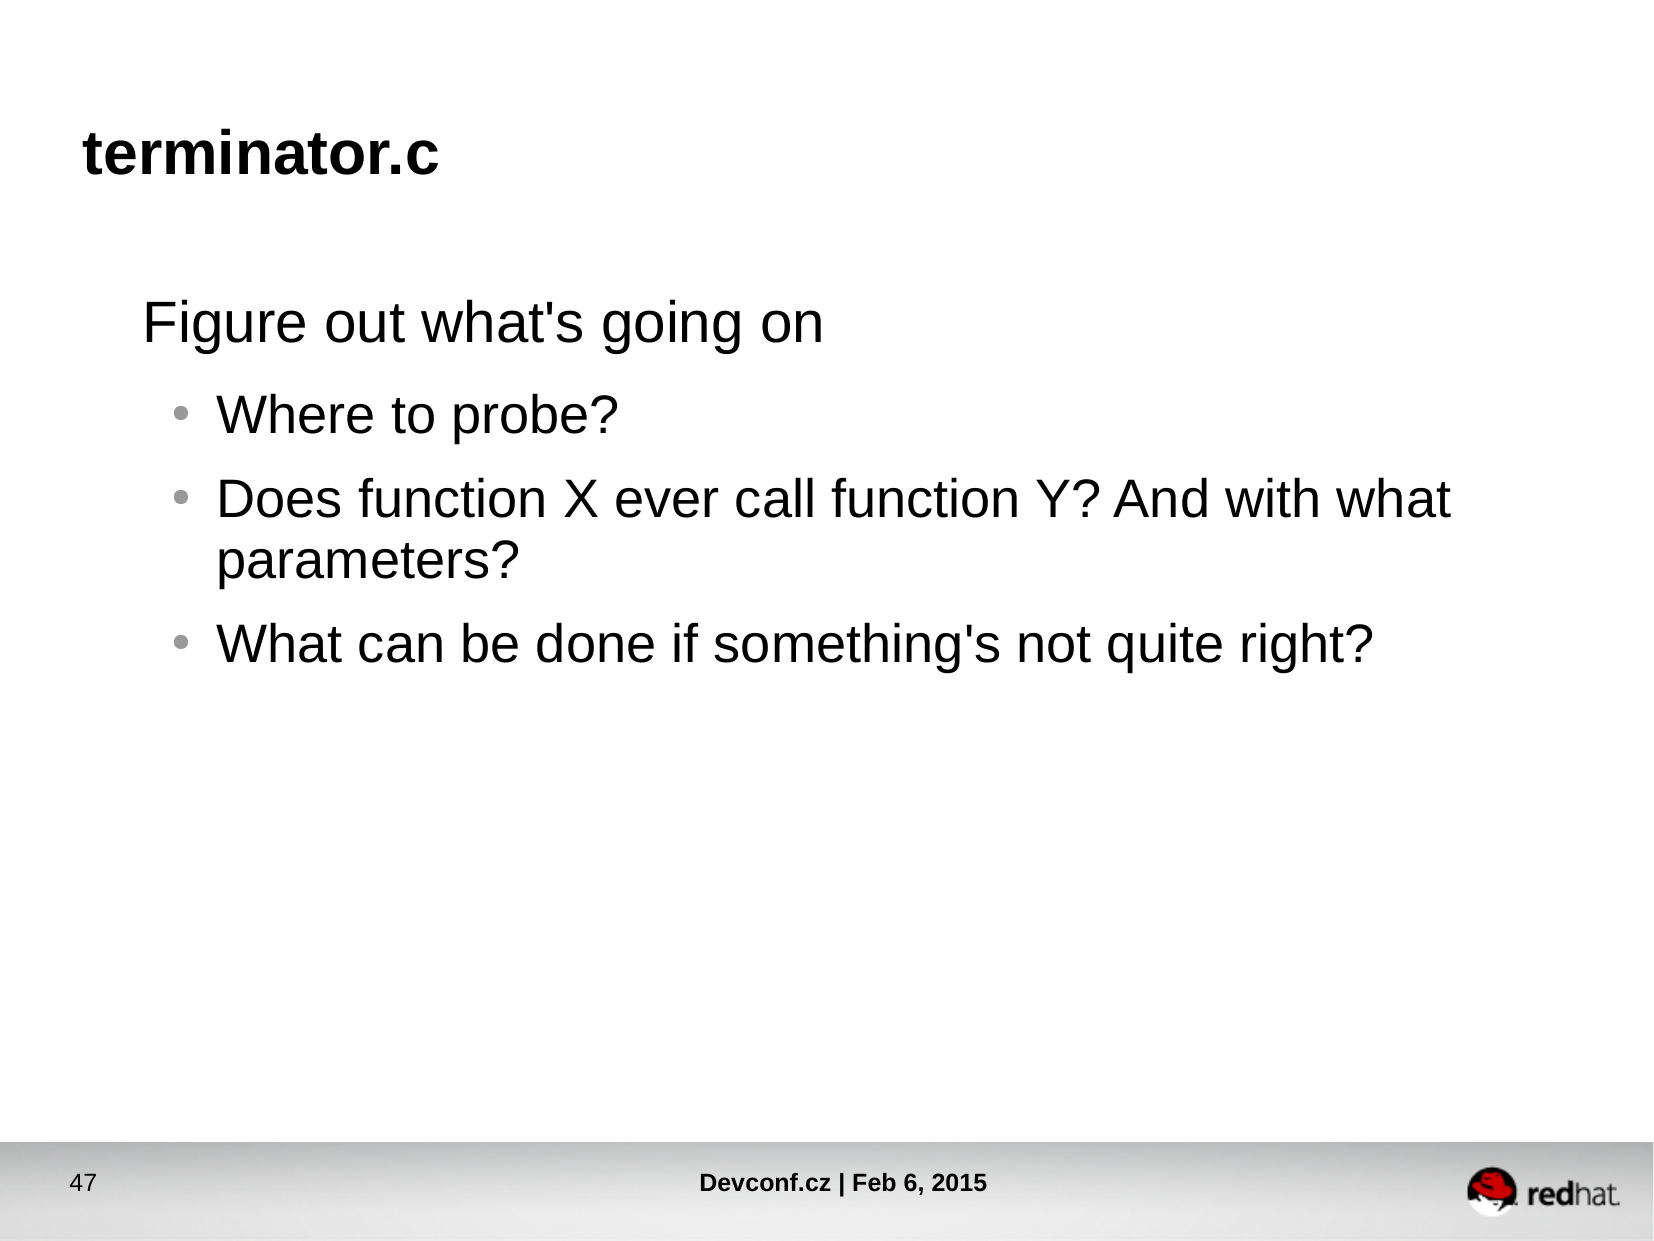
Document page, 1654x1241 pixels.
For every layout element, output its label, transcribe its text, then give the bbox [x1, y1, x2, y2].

title terminator.c [82, 49, 1571, 257]
list Figure out what's going on Where to probe? Does function X ever call function Y? And with what parameters? What can be done if something's not quite right? [82, 290, 1571, 995]
picture [0, 1142, 1654, 1241]
